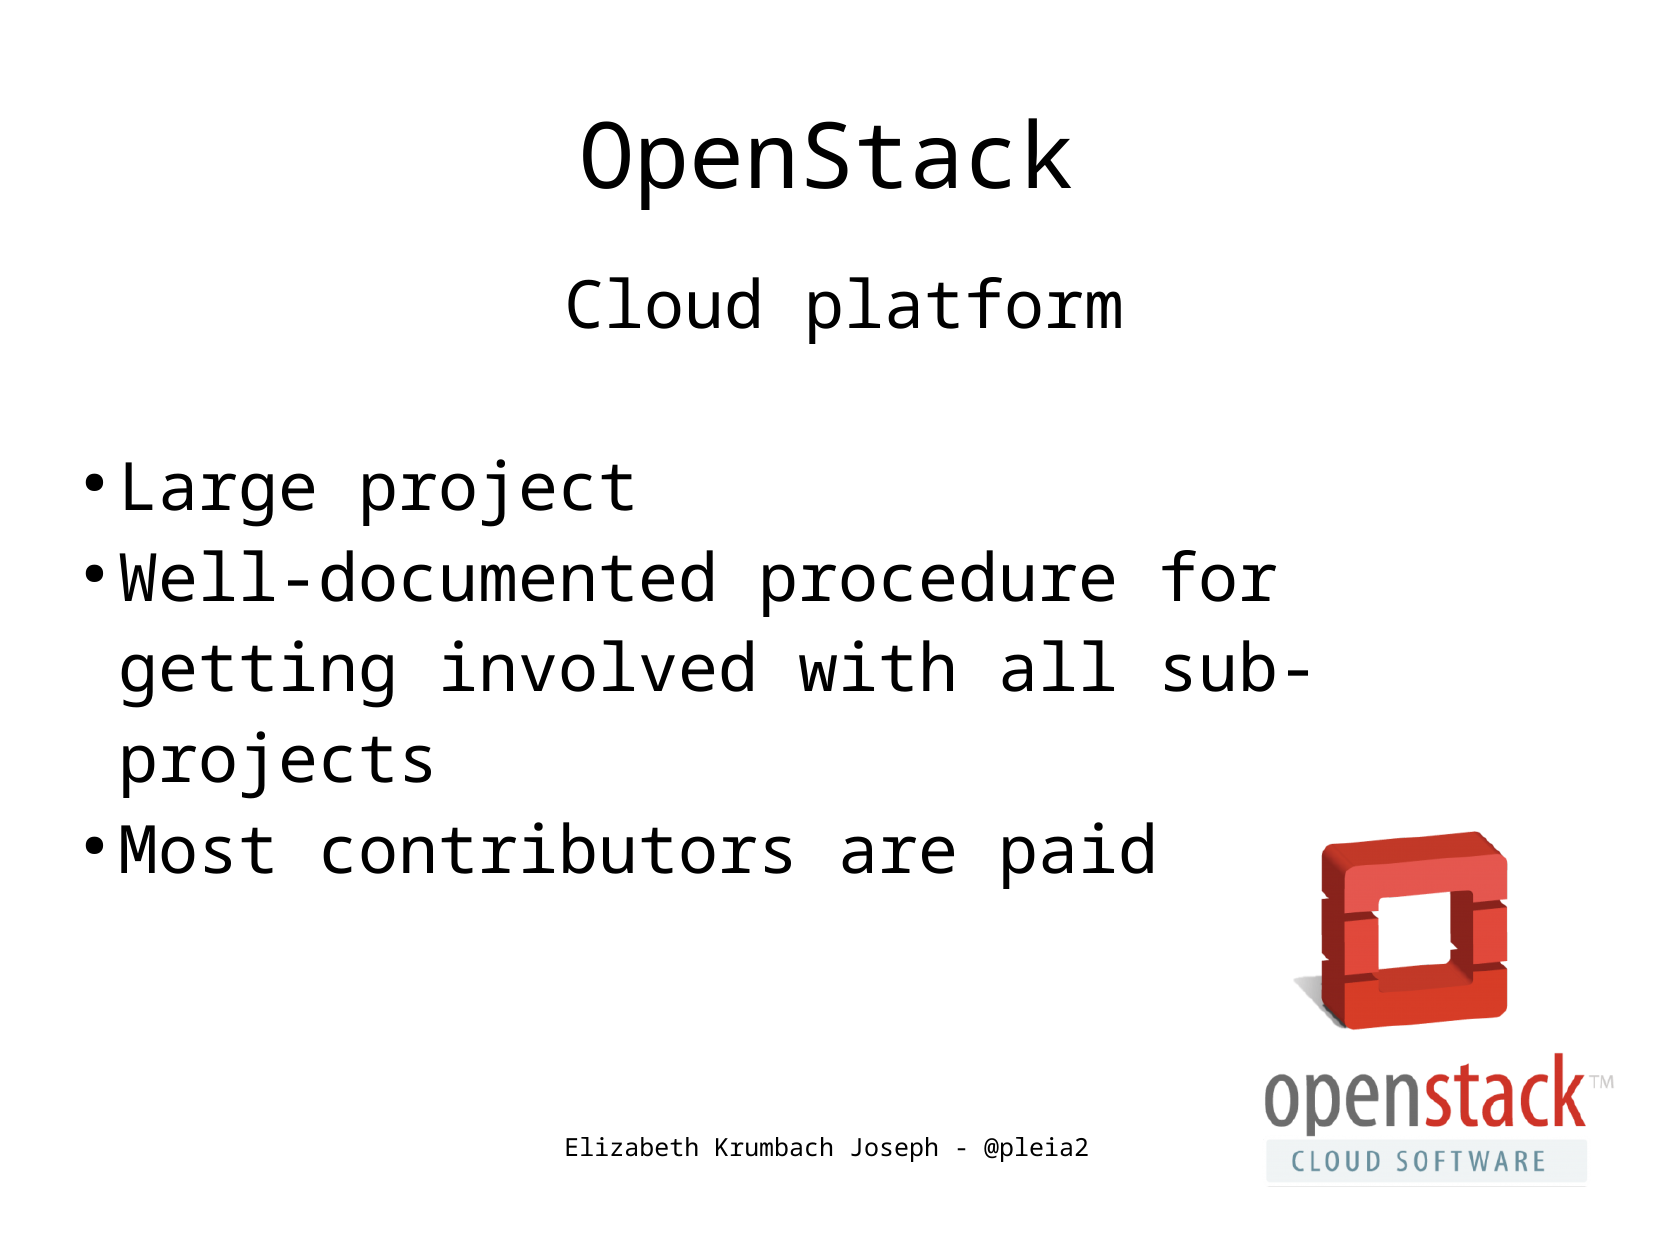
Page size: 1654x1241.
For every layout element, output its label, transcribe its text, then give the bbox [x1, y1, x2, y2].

subtitle Cloud platform Large project Well-documented procedure for getting involved with all sub-projects Most contributors are paid [82, 290, 1571, 1010]
title OpenStack [82, 49, 1571, 257]
picture [1245, 817, 1628, 1201]
